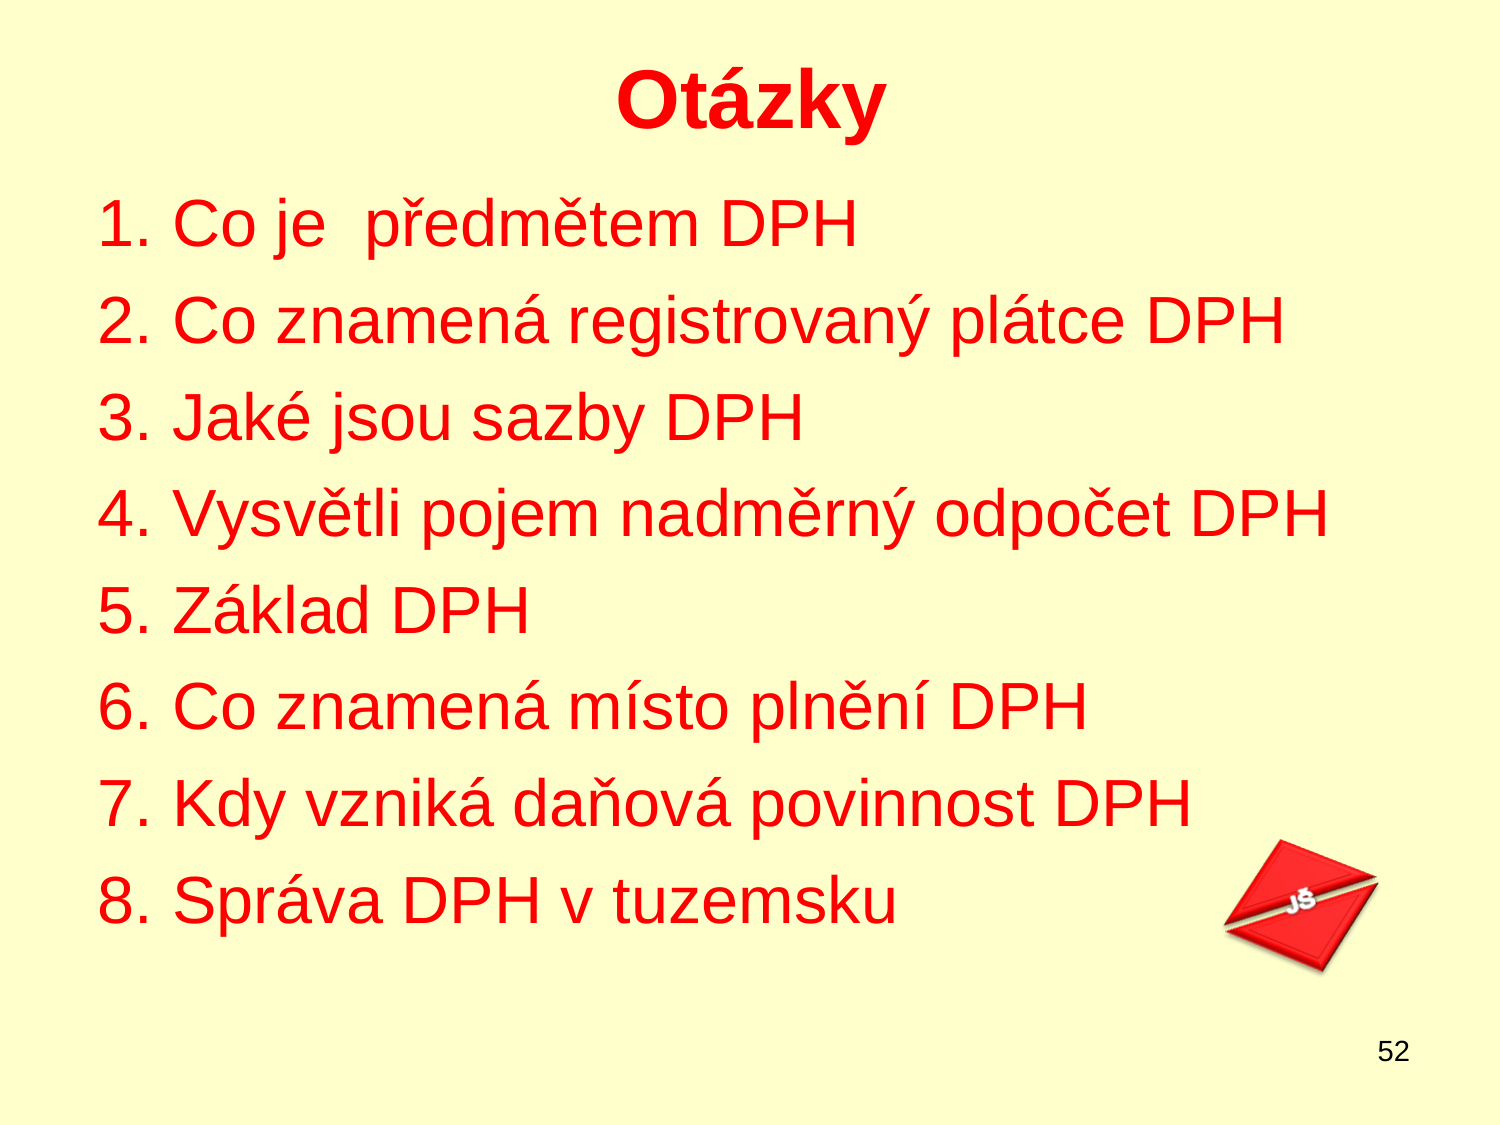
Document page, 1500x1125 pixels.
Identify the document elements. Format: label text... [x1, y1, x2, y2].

title Otázky [76, 37, 1427, 153]
picture [1209, 828, 1390, 990]
text_box <číslo> [1074, 1024, 1426, 1103]
list Co je předmětem DPH Co znamená registrovaný plátce DPH Jaké jsou sazby DPH Vysvětli pojem nadměrný odpočet DPH Základ DPH Co znamená místo plnění DPH Kdy vzniká daňová povinnost DPH Správa DPH v tuzemsku [82, 172, 1433, 1125]
